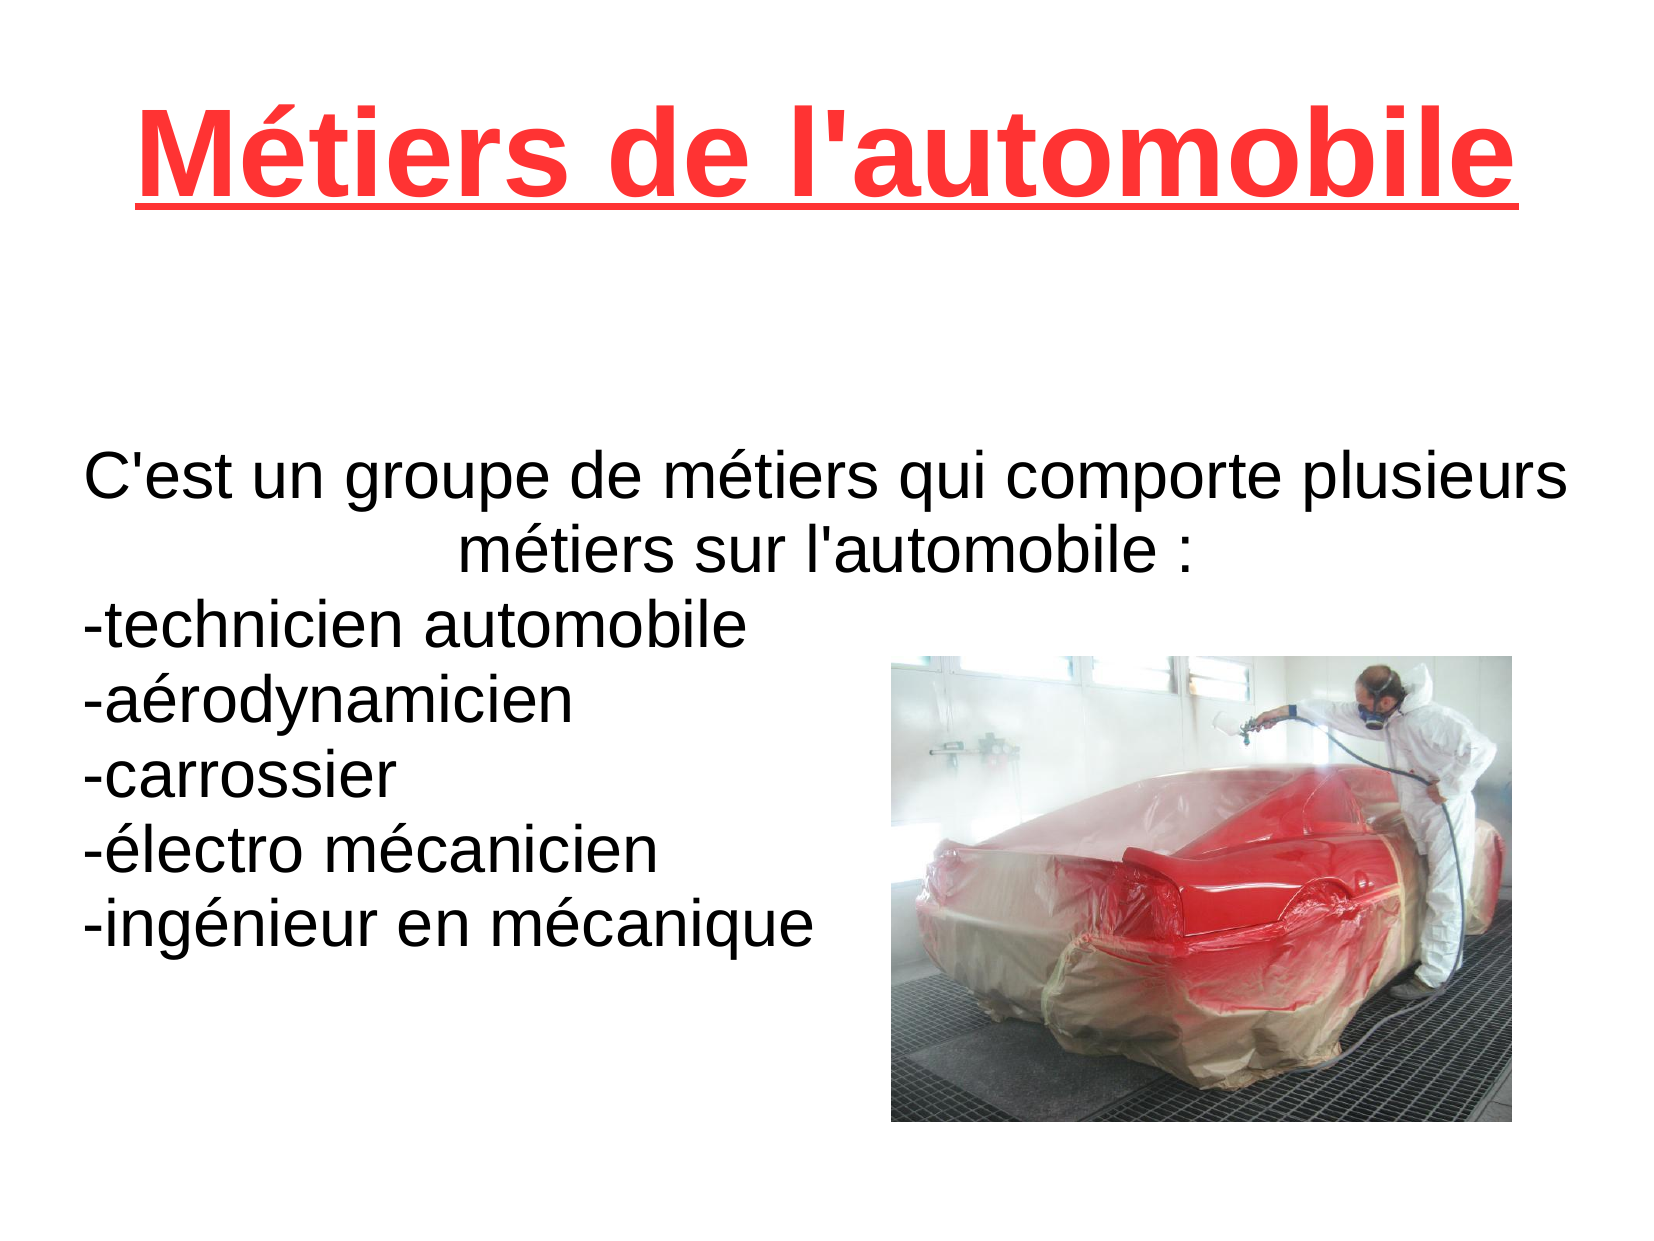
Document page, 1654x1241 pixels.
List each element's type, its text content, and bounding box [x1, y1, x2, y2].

subtitle C'est un groupe de métiers qui comporte plusieurs métiers sur l'automobile : -technicien automobile -aérodynamicien -carrossier -électro mécanicien -ingénieur en mécanique [82, 290, 1571, 1109]
picture [891, 656, 1512, 1123]
title Métiers de l'automobile [82, 49, 1571, 257]
